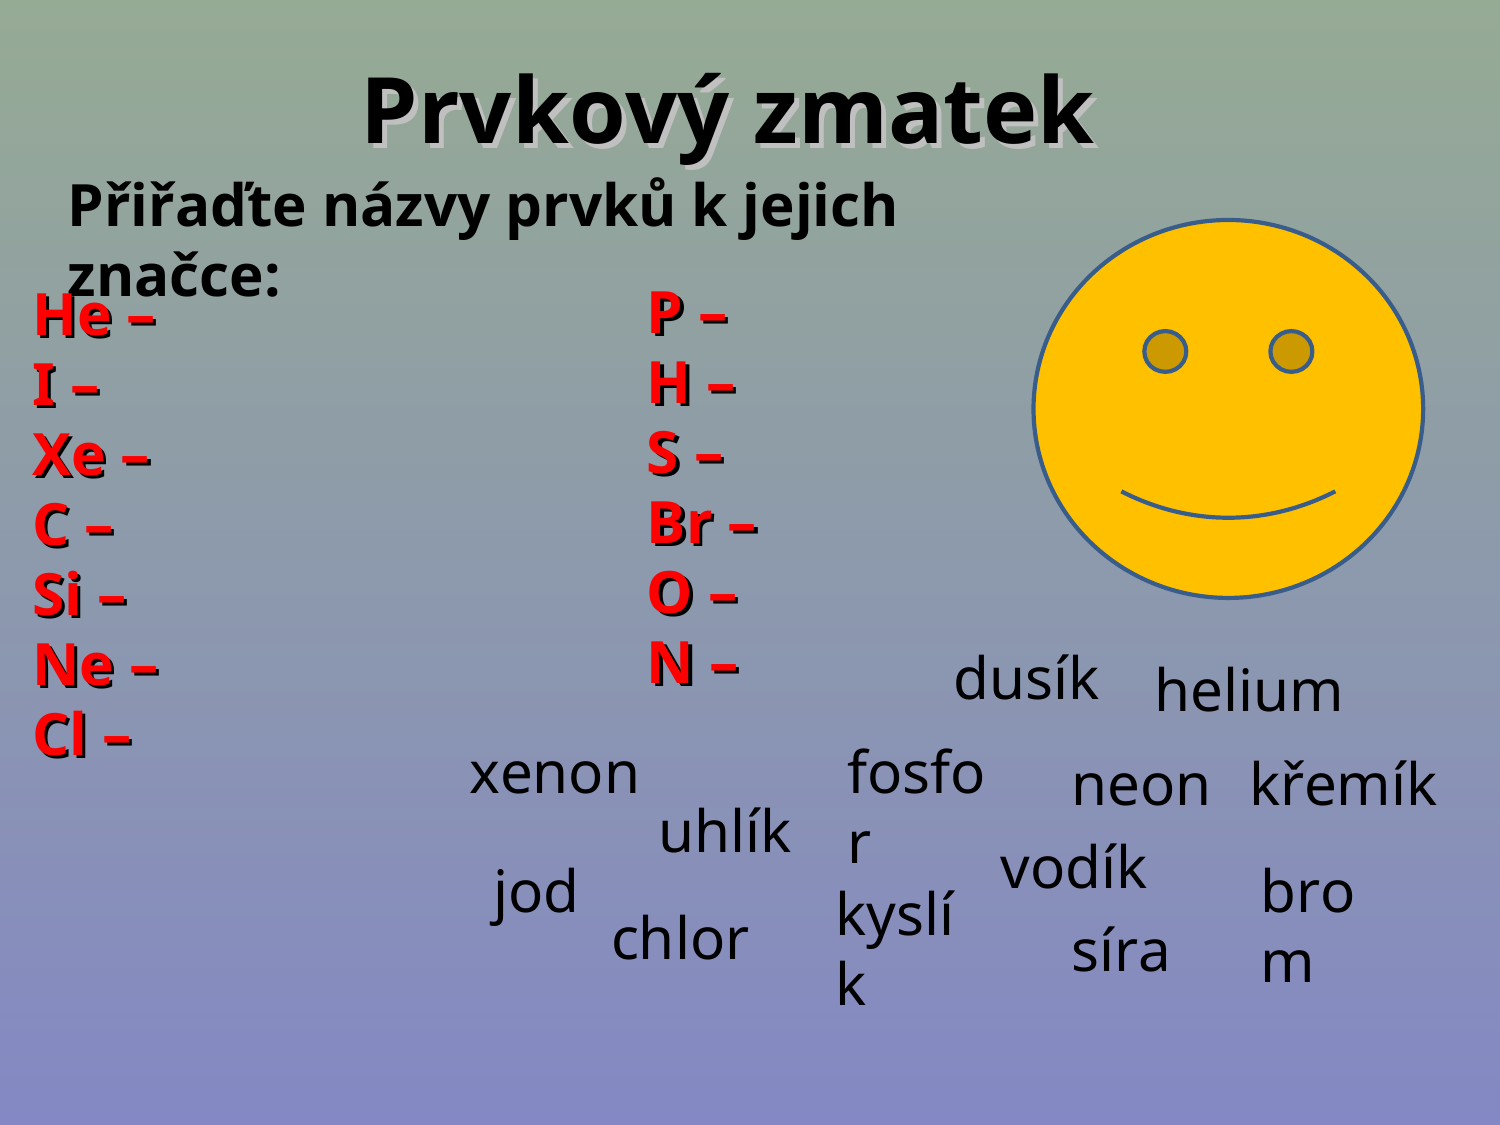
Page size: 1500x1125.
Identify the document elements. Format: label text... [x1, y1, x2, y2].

text_box He – I – Xe – C – Si – Ne – Cl – [17, 269, 254, 775]
text_box uhlík [643, 786, 821, 873]
text_box P – H – S – Br – O – N – [632, 267, 869, 703]
text_box helium [1139, 645, 1377, 731]
text_box kyslík [820, 869, 999, 1025]
text_box dusík [938, 633, 1117, 719]
text_box [1033, 219, 1424, 598]
text_box brom [1246, 846, 1424, 1002]
text_box chlor [596, 893, 774, 979]
text_box fosfor [832, 727, 1010, 884]
text_box xenon [454, 727, 656, 814]
text_box Přiřaďte názvy prvků k jejich značce: [53, 160, 1081, 317]
text_box neon [1056, 739, 1234, 826]
text_box vodík [986, 822, 1164, 908]
text_box jod [478, 846, 597, 932]
title Prvkový zmatek [53, 31, 1404, 183]
text_box síra [1056, 904, 1235, 991]
text_box křemík [1234, 739, 1471, 826]
